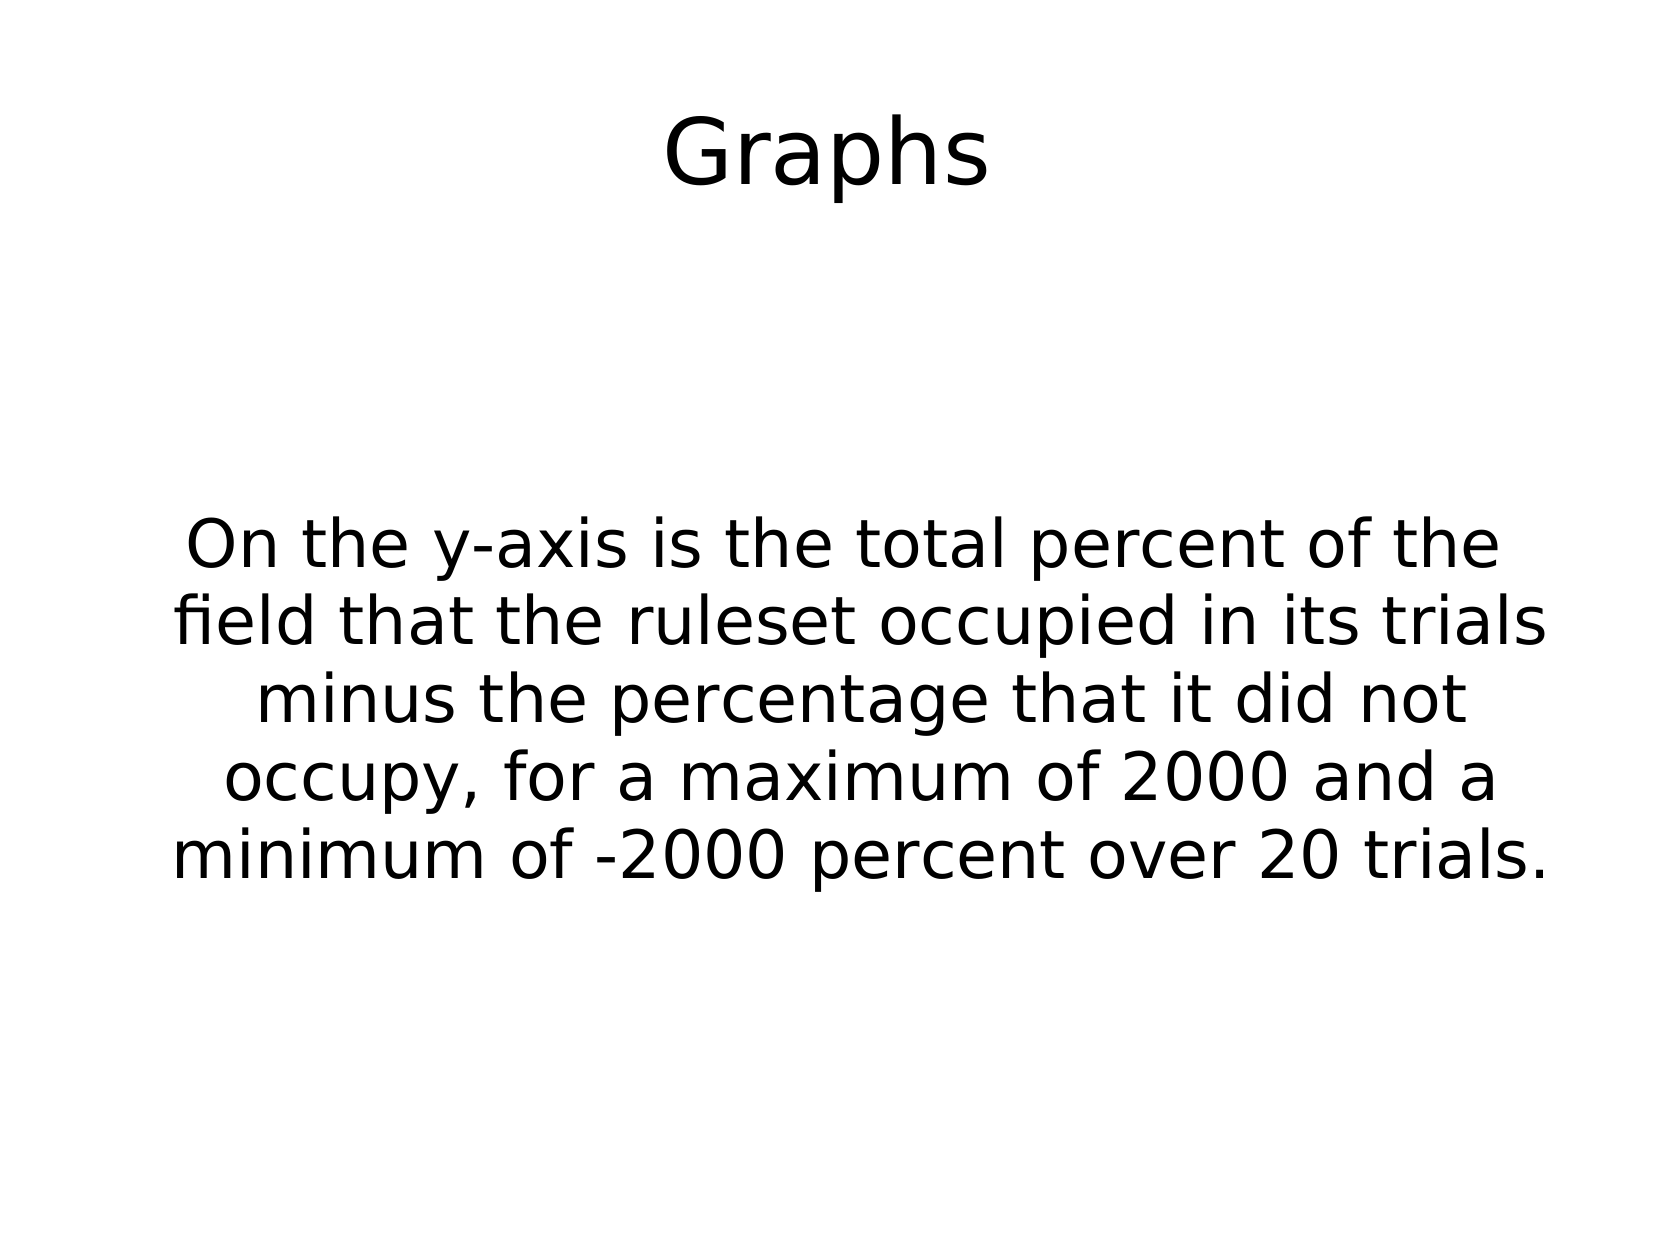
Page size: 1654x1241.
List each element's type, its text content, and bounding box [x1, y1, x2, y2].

title Graphs [82, 56, 1571, 250]
subtitle On the y-axis is the total percent of the field that the ruleset occupied in its trials minus the percentage that it did not occupy, for a maximum of 2000 and a minimum of -2000 percent over 20 trials. [82, 297, 1571, 1102]
